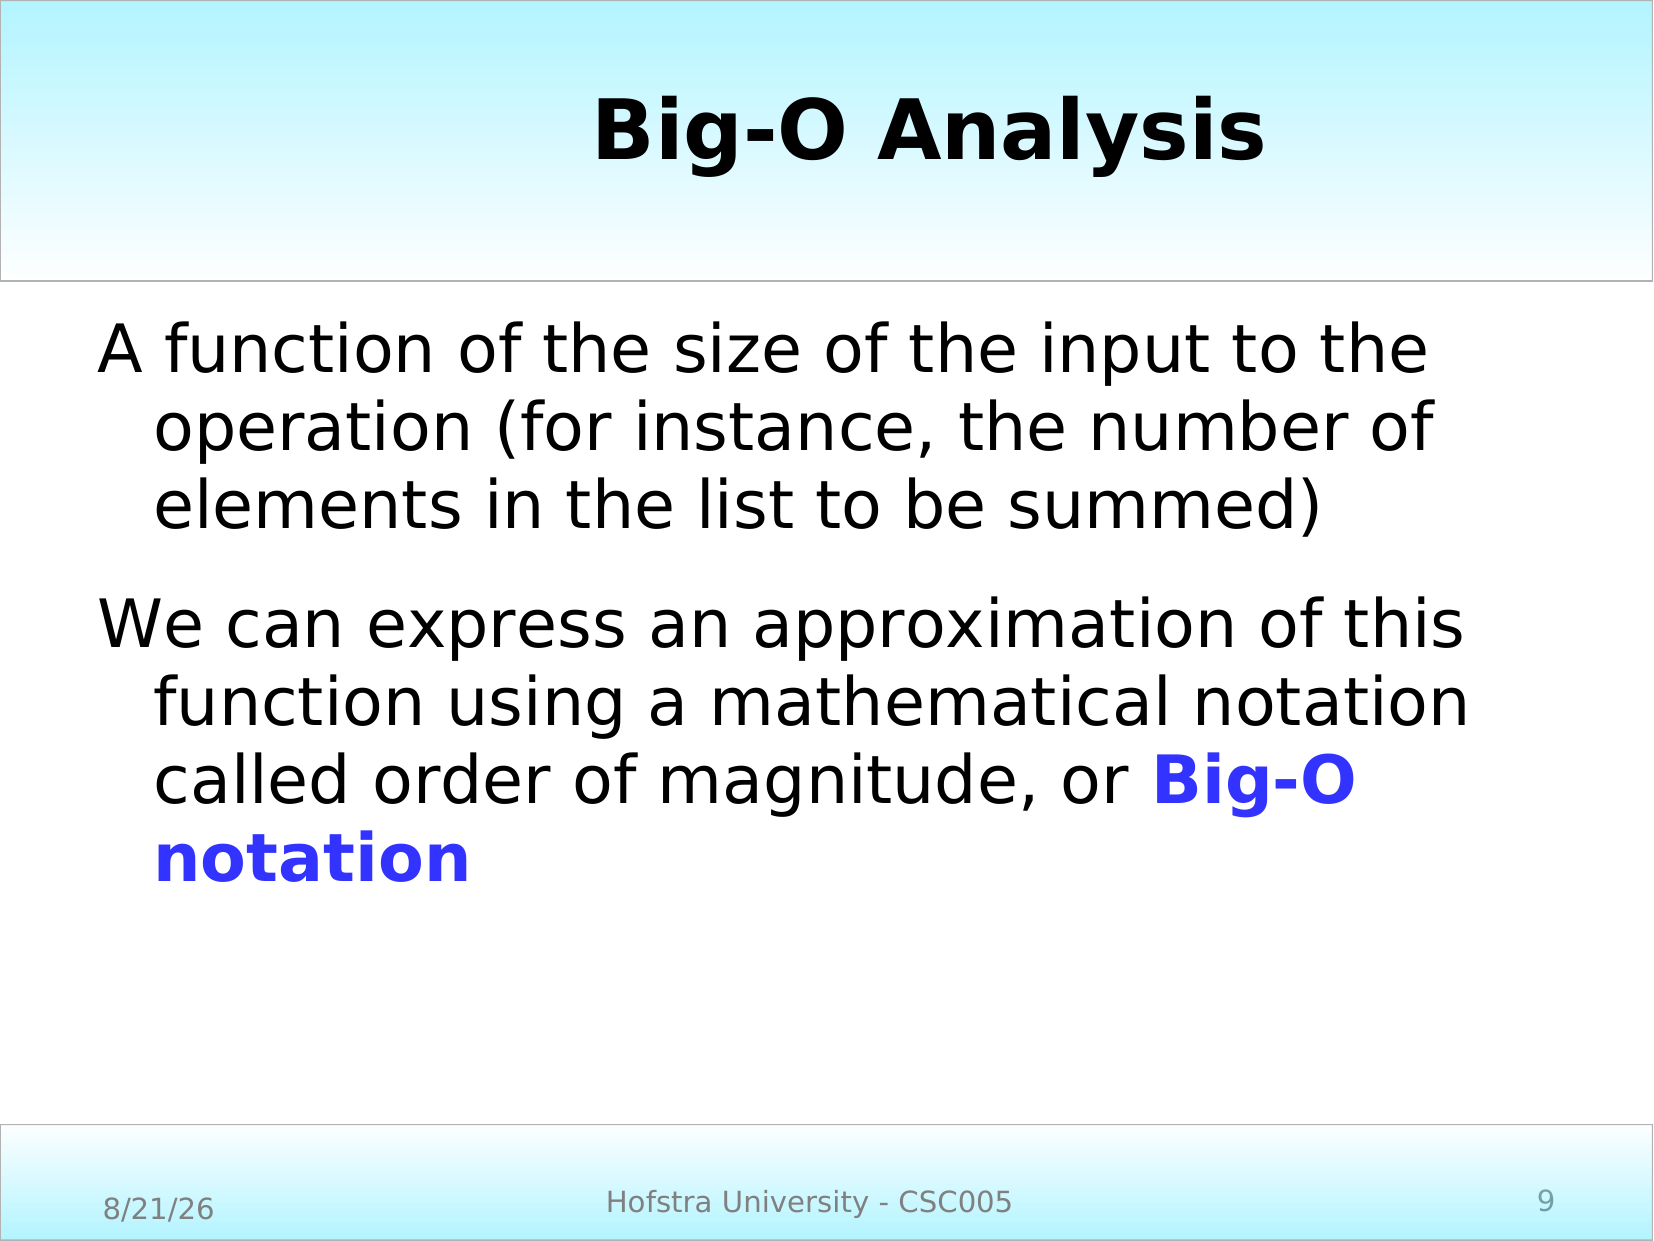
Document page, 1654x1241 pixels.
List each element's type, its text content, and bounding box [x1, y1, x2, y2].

list A function of the size of the input to the operation (for instance, the number of elements in the list to be summed) We can express an approximation of this function using a mathematical notation called order of magnitude, or Big-O notation [82, 303, 1571, 1131]
title Big-O Analysis [247, 27, 1612, 235]
